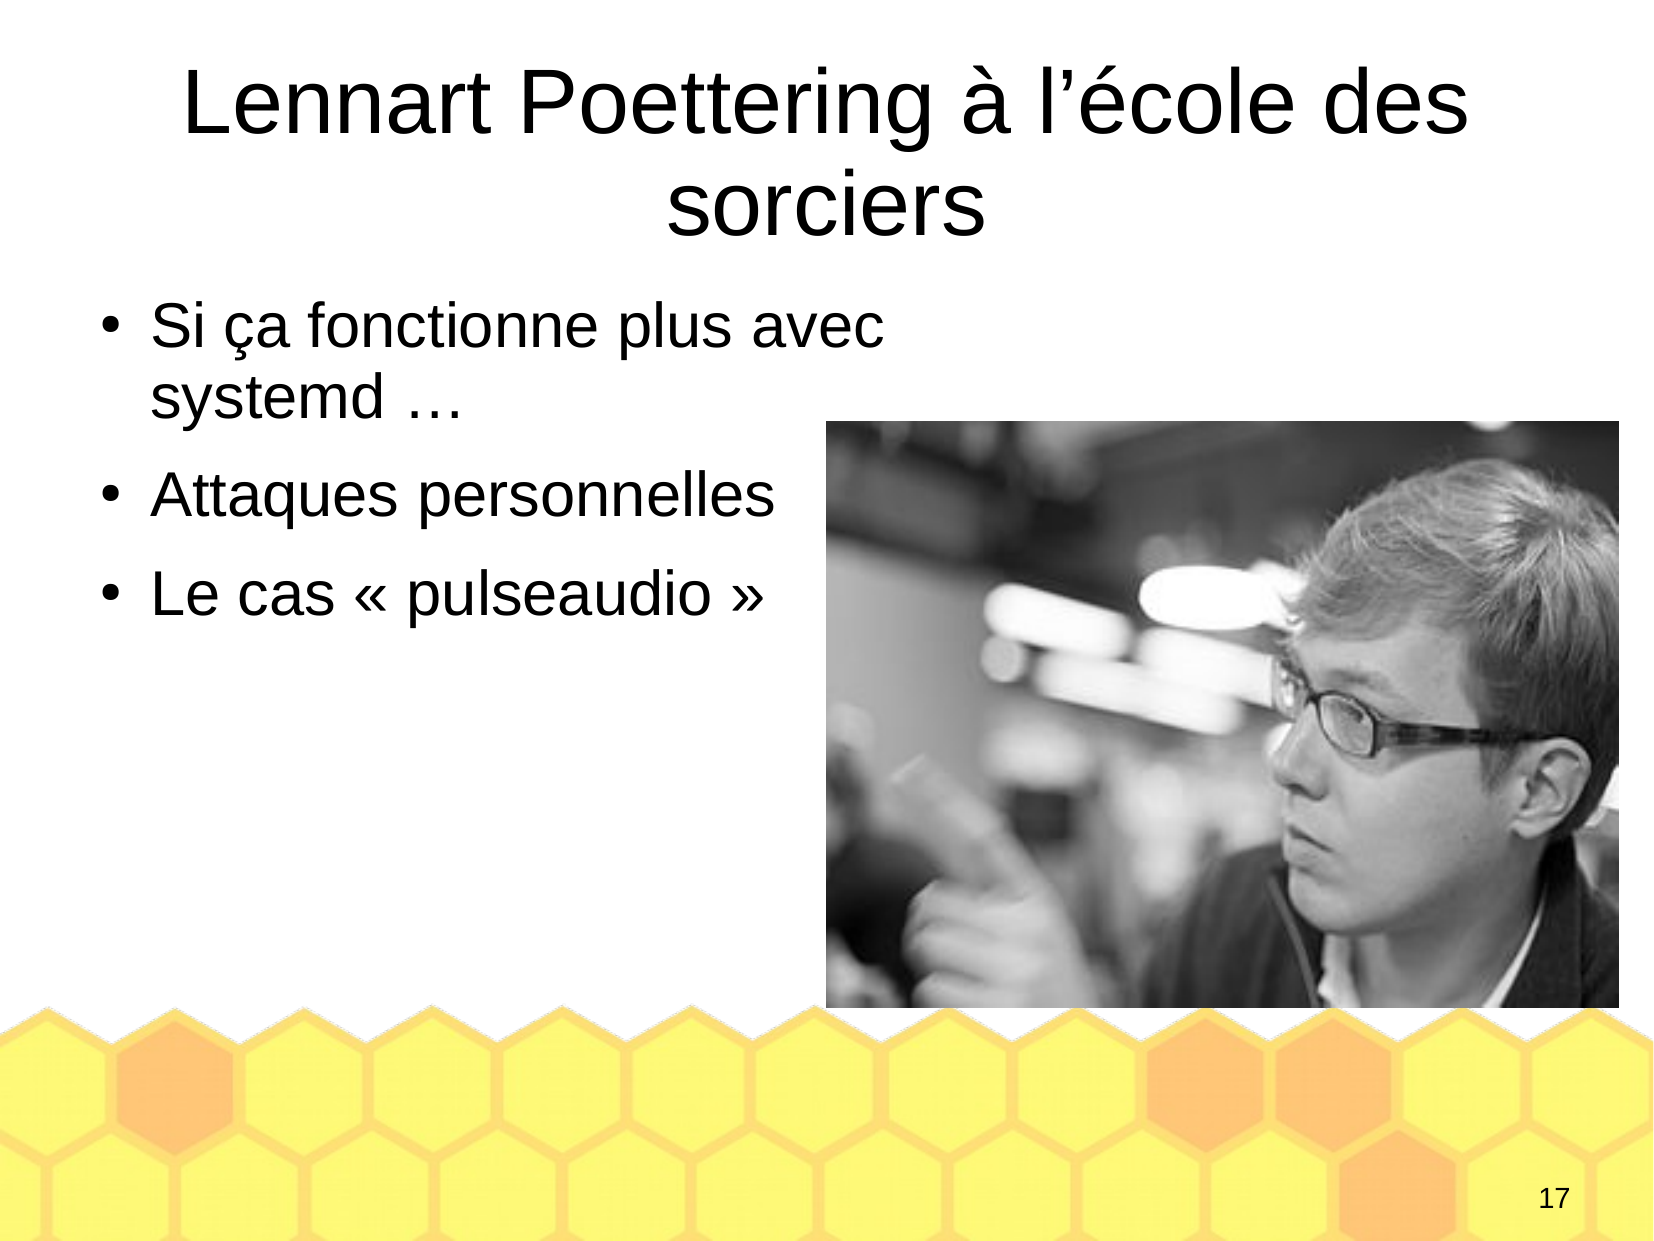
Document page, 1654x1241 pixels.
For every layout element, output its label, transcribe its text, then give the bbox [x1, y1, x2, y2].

title Lennart Poettering à l’école des sorciers [82, 30, 1571, 276]
list Si ça fonctionne plus avec systemd … Attaques personnelles Le cas « pulseaudio » [82, 290, 1075, 630]
picture [0, 421, 1654, 1241]
